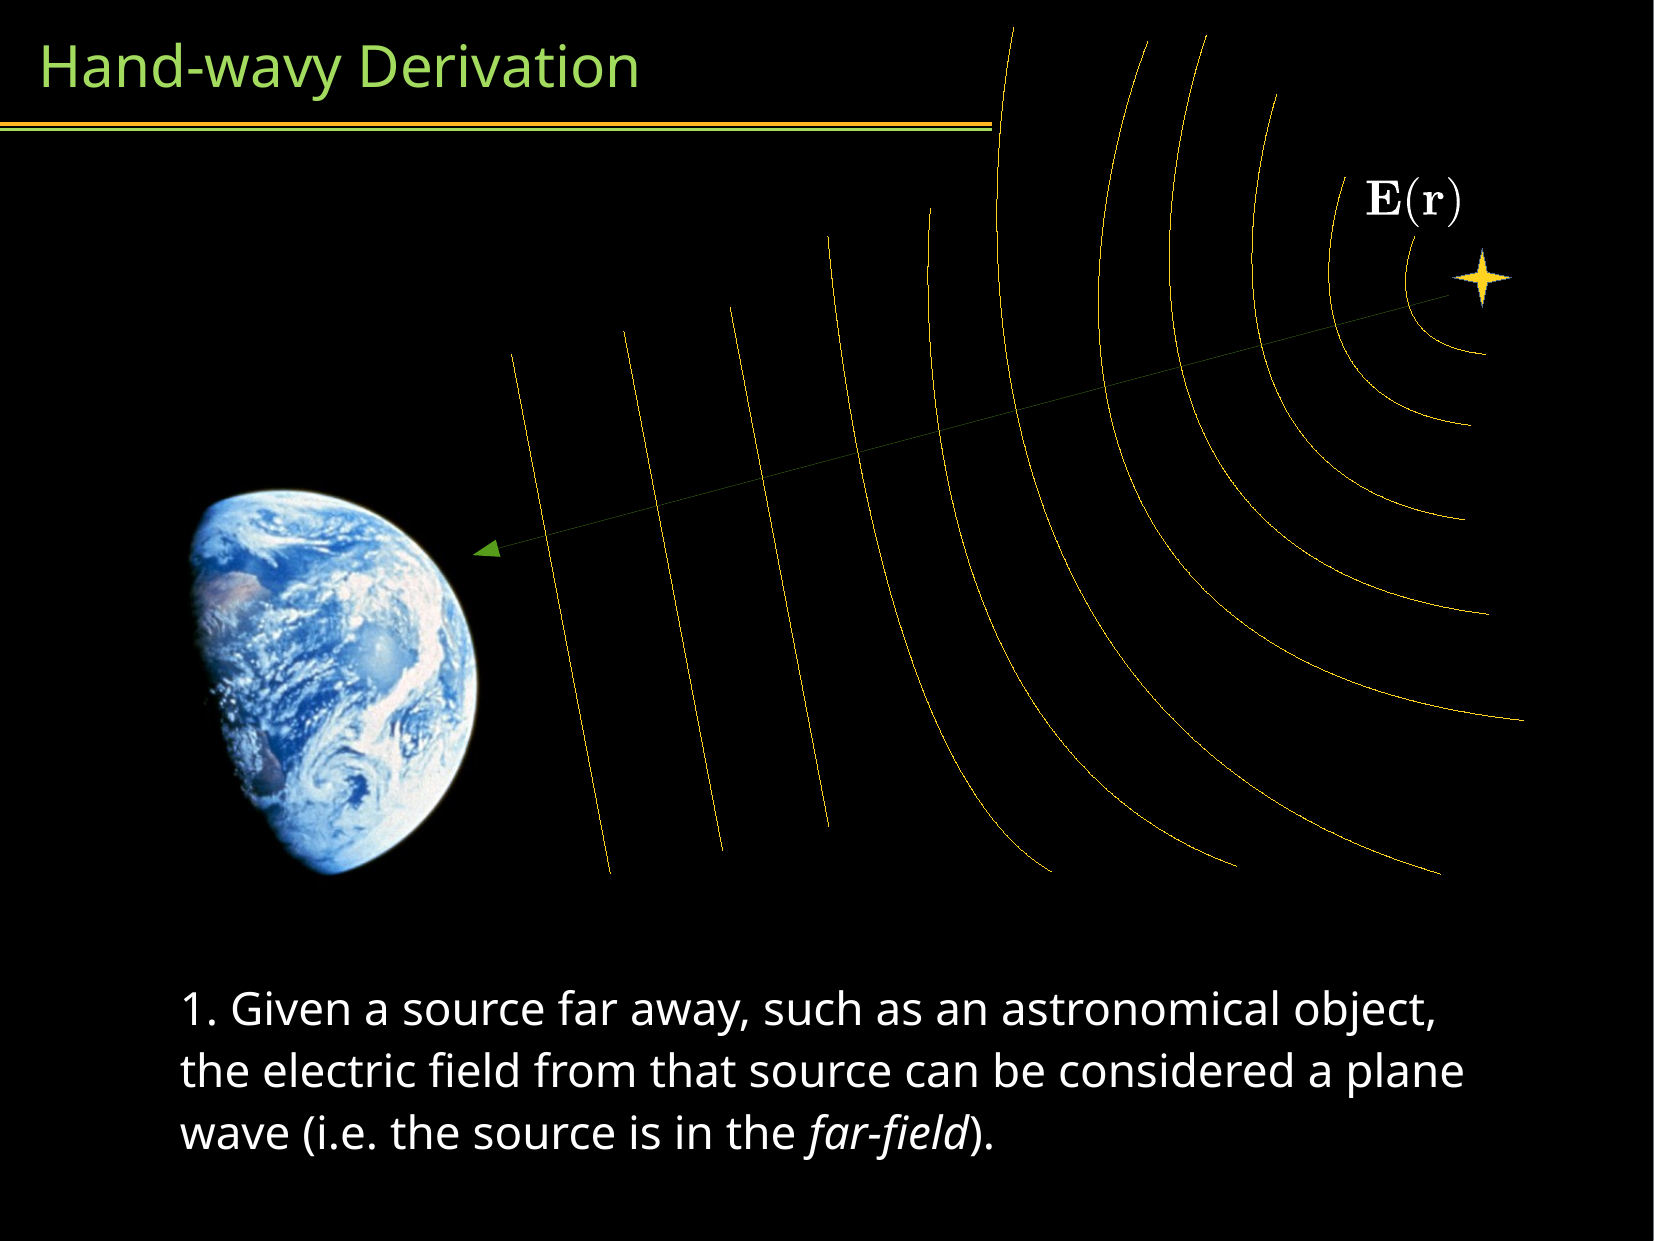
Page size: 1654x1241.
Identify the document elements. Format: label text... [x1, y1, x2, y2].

text_box [1452, 248, 1512, 308]
text_box Hand-wavy Derivation [23, 17, 1063, 103]
text_box 1. Given a source far away, such as an astronomical object, the electric field from that source can be considered a plane wave (i.e. the source is in the far-field). [165, 968, 1536, 1149]
picture [0, 0, 1654, 1241]
text_box [1364, 177, 1465, 228]
